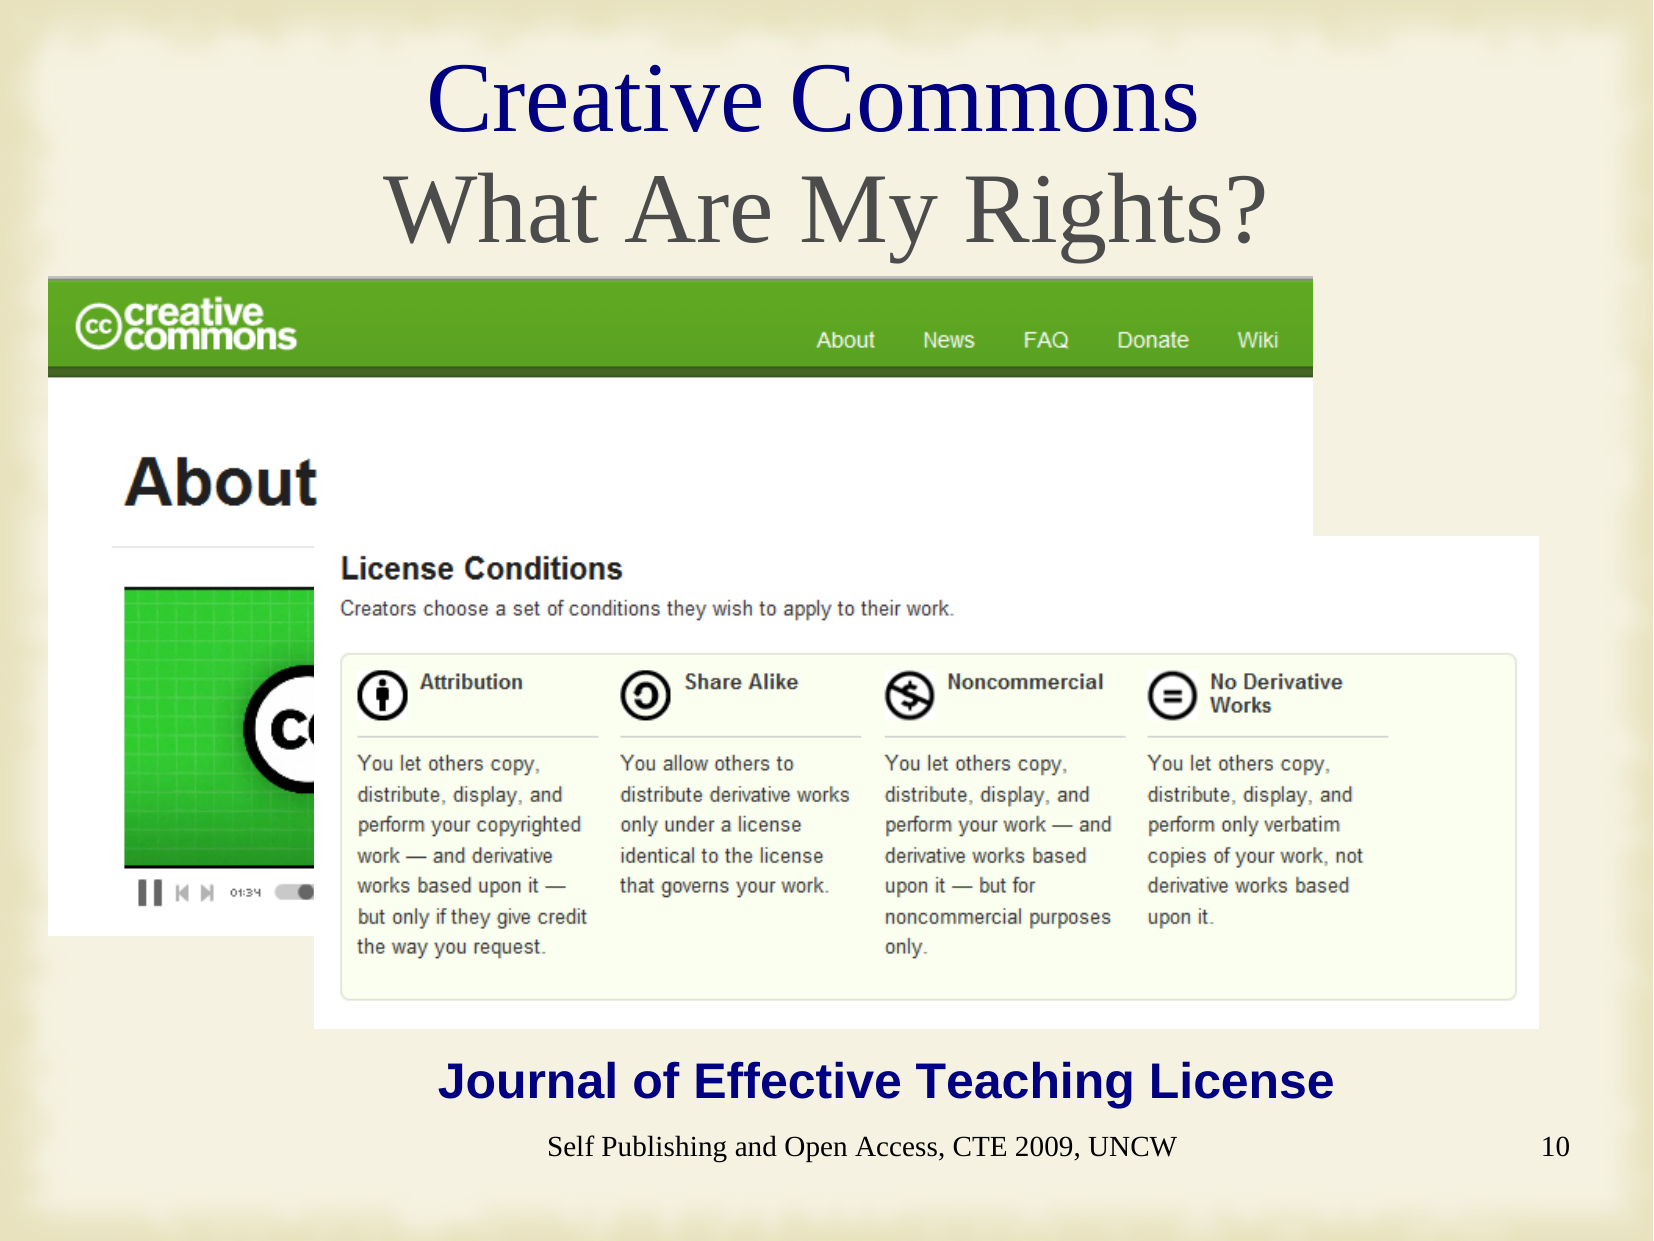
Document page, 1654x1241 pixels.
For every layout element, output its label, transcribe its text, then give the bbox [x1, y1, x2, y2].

title Creative Commons What Are My Rights? [82, 42, 1571, 264]
picture [0, 0, 1654, 1241]
text_box Journal of Effective Teaching License [423, 1046, 1393, 1118]
